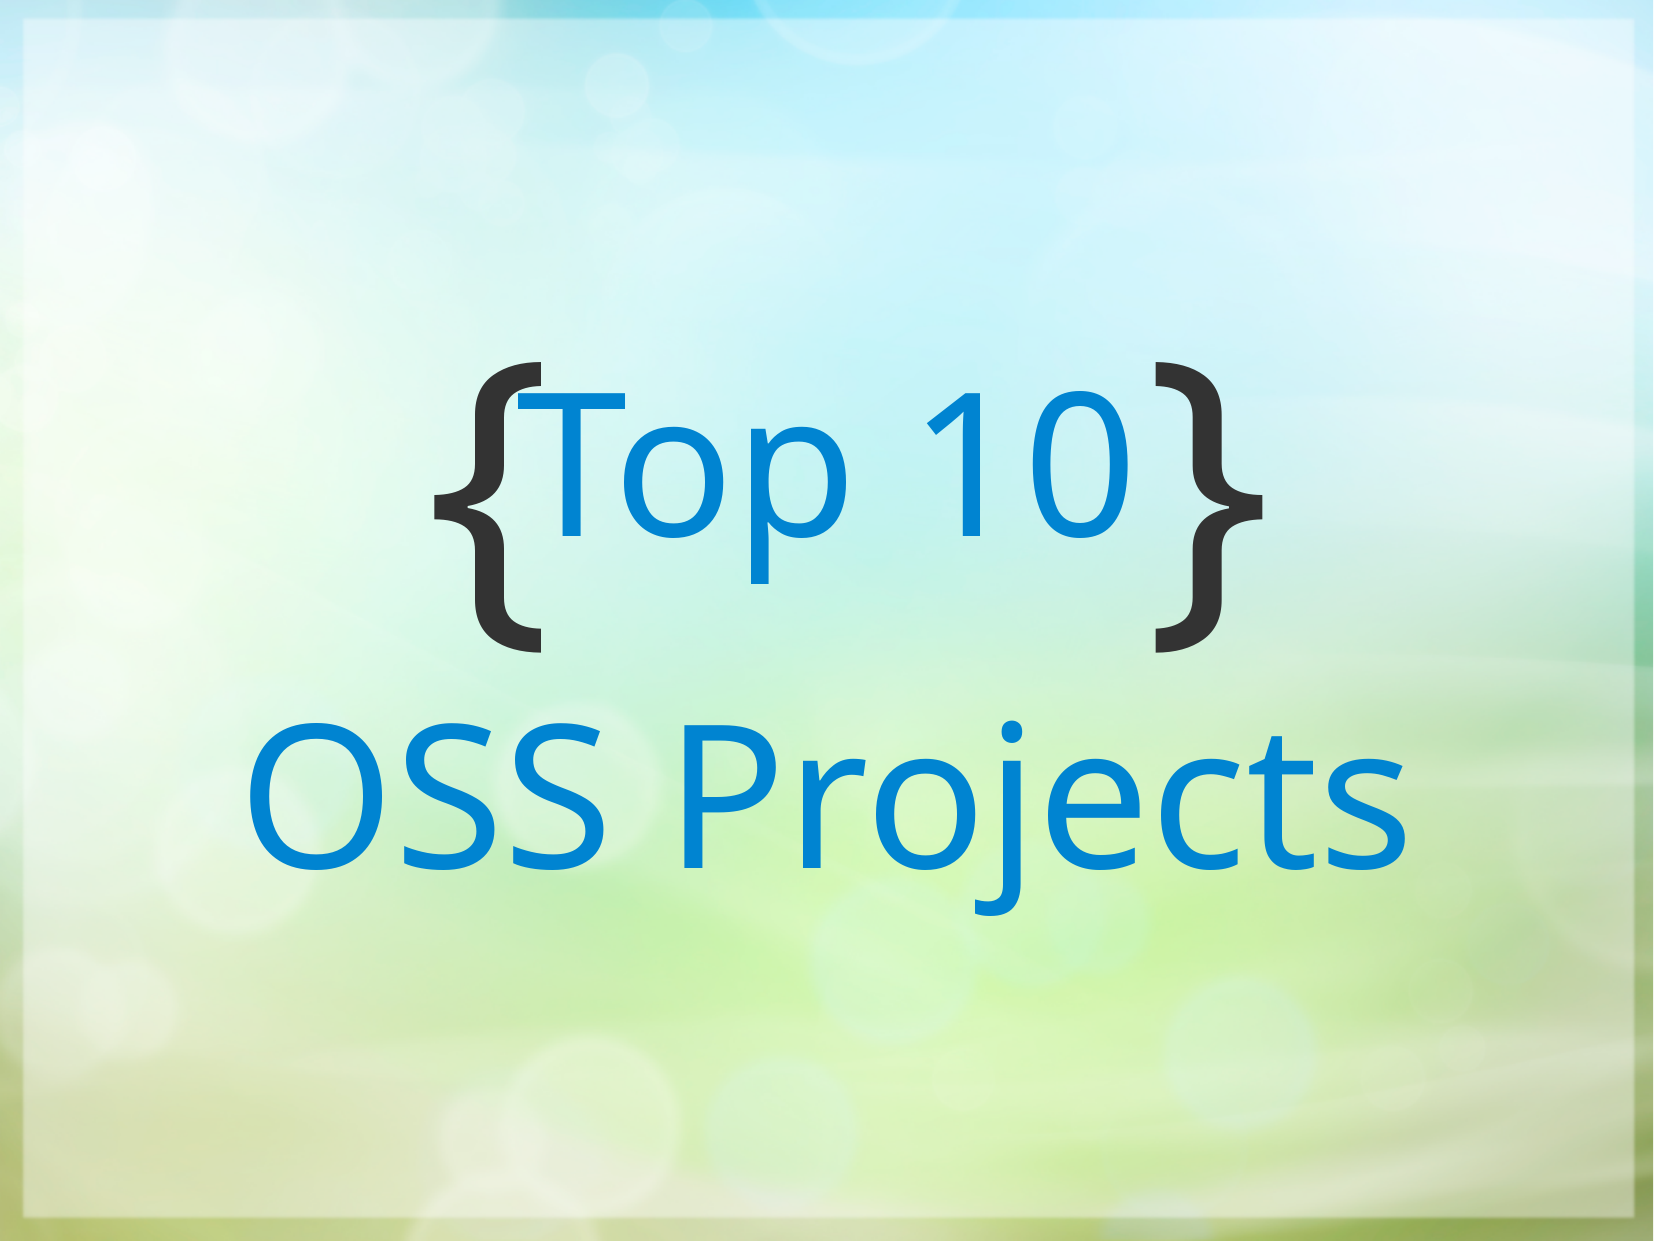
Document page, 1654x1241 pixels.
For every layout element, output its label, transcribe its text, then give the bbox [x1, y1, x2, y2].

text_box } [1145, 277, 1228, 609]
text_box OSS Projects [125, 609, 1528, 973]
text_box Top 10 [508, 278, 1145, 609]
picture [0, 0, 1654, 1241]
text_box { [425, 277, 508, 609]
